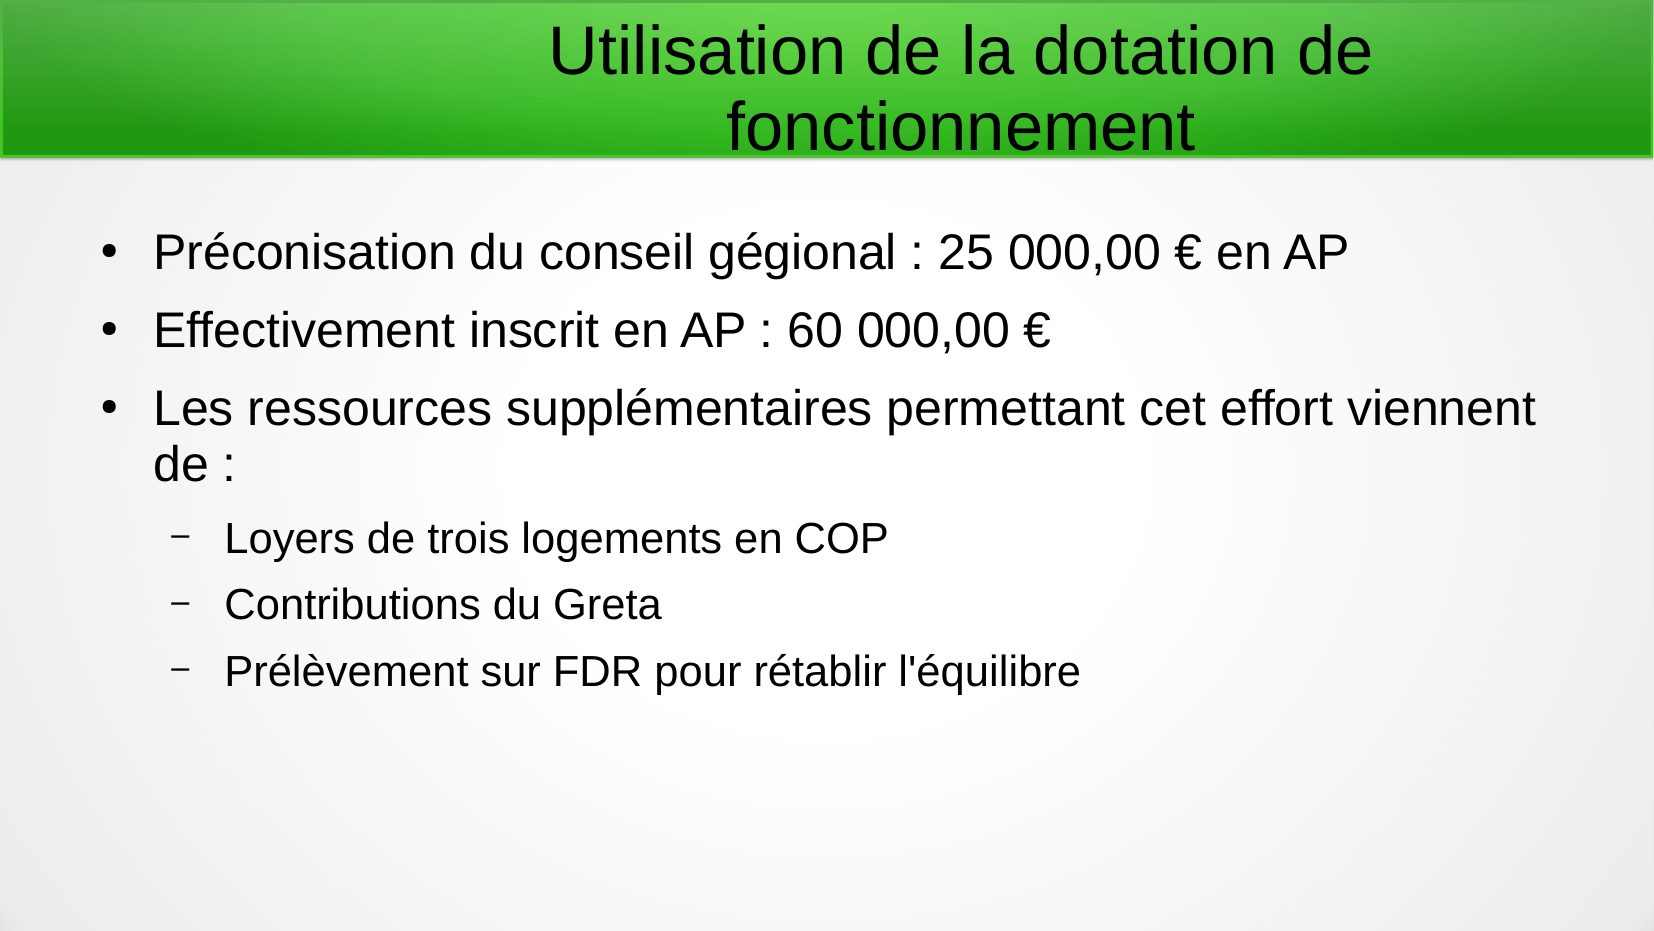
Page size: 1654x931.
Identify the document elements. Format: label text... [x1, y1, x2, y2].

title Utilisation de la dotation de fonctionnement [82, 11, 1571, 166]
list Préconisation du conseil gégional : 25 000,00 € en AP Effectivement inscrit en AP : 60 000,00 € Les ressources supplémentaires permettant cet effort viennent de : Loyers de trois logements en COP Contributions du Greta Prélèvement sur FDR pour rétablir l'équilibre [82, 224, 1571, 764]
